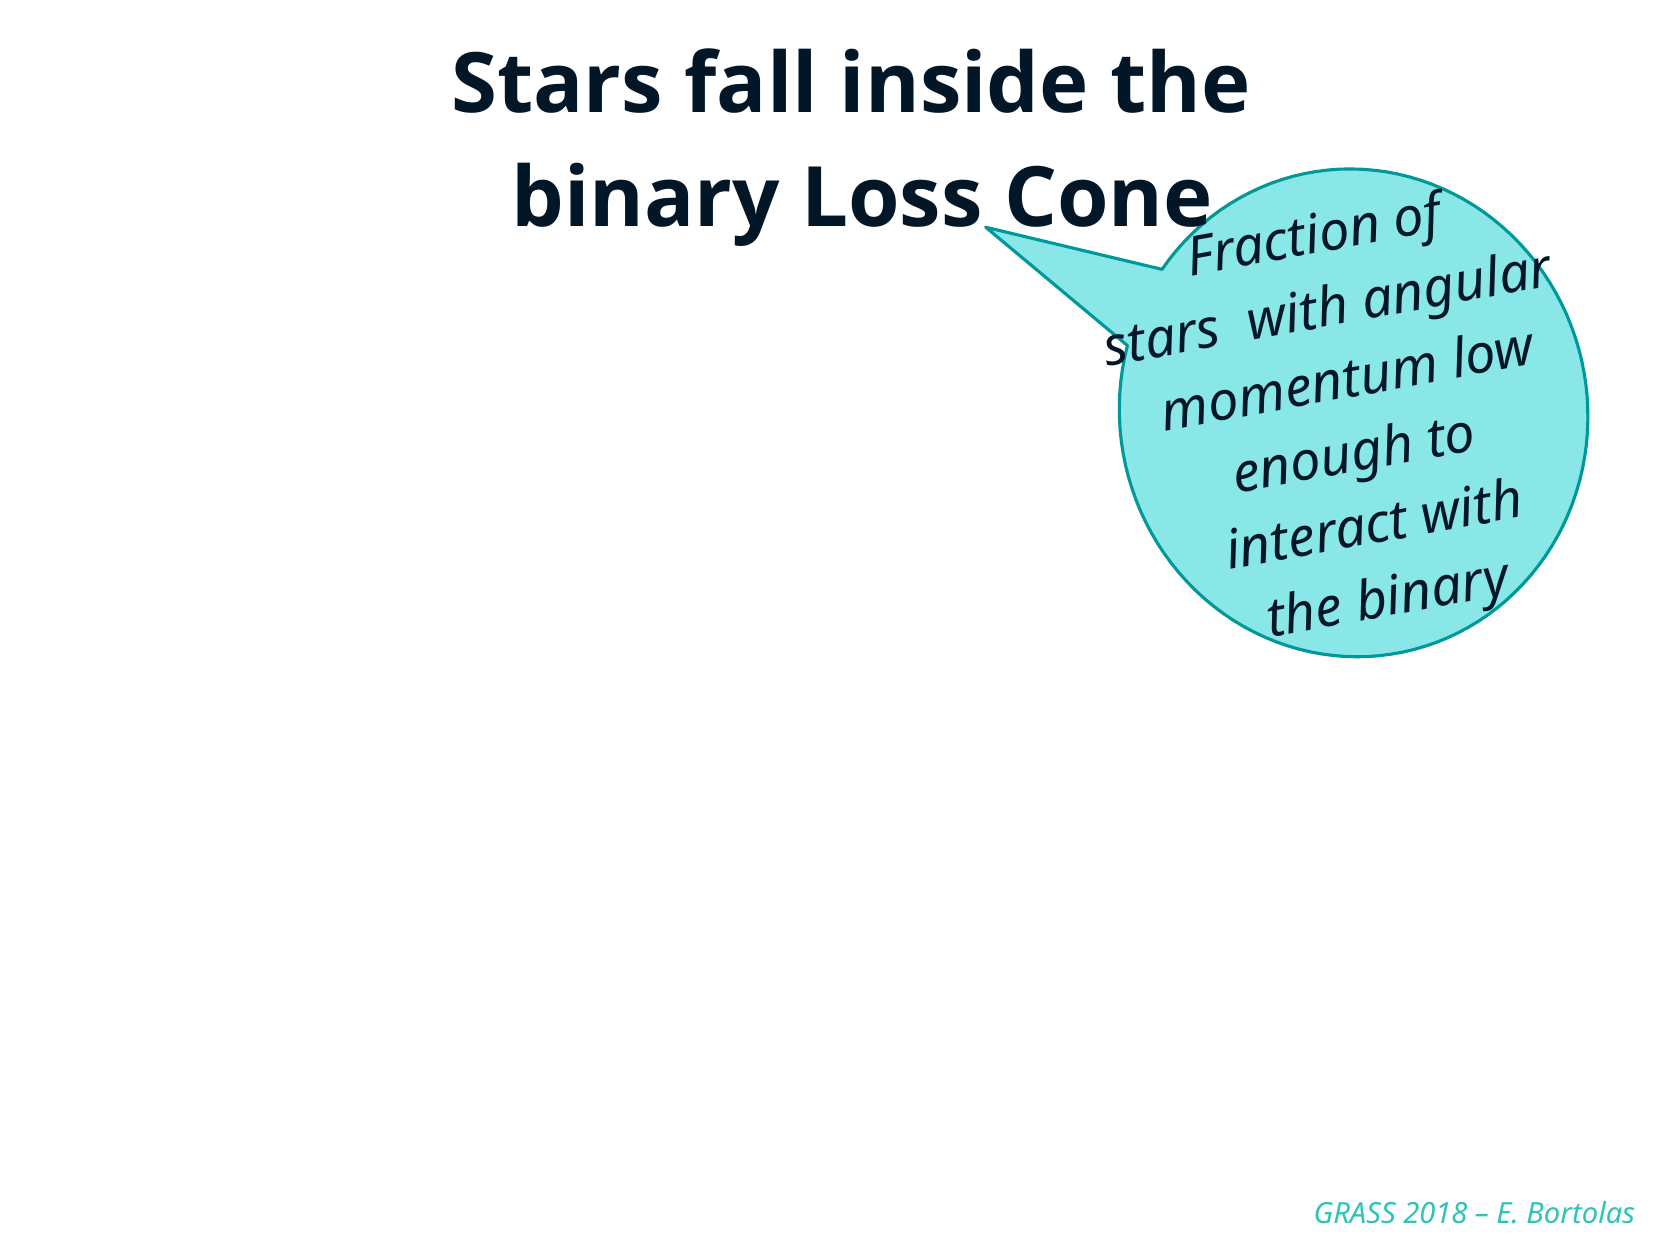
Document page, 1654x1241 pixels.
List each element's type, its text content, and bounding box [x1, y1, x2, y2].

text_box Fraction of stars with angular momentum low enough to interact with the binary [997, 237, 1588, 657]
text_box Stars fall inside the binary Loss Cone [90, 16, 1636, 237]
text_box GRASS 2018 – E. Bortolas [1155, 1185, 1651, 1241]
